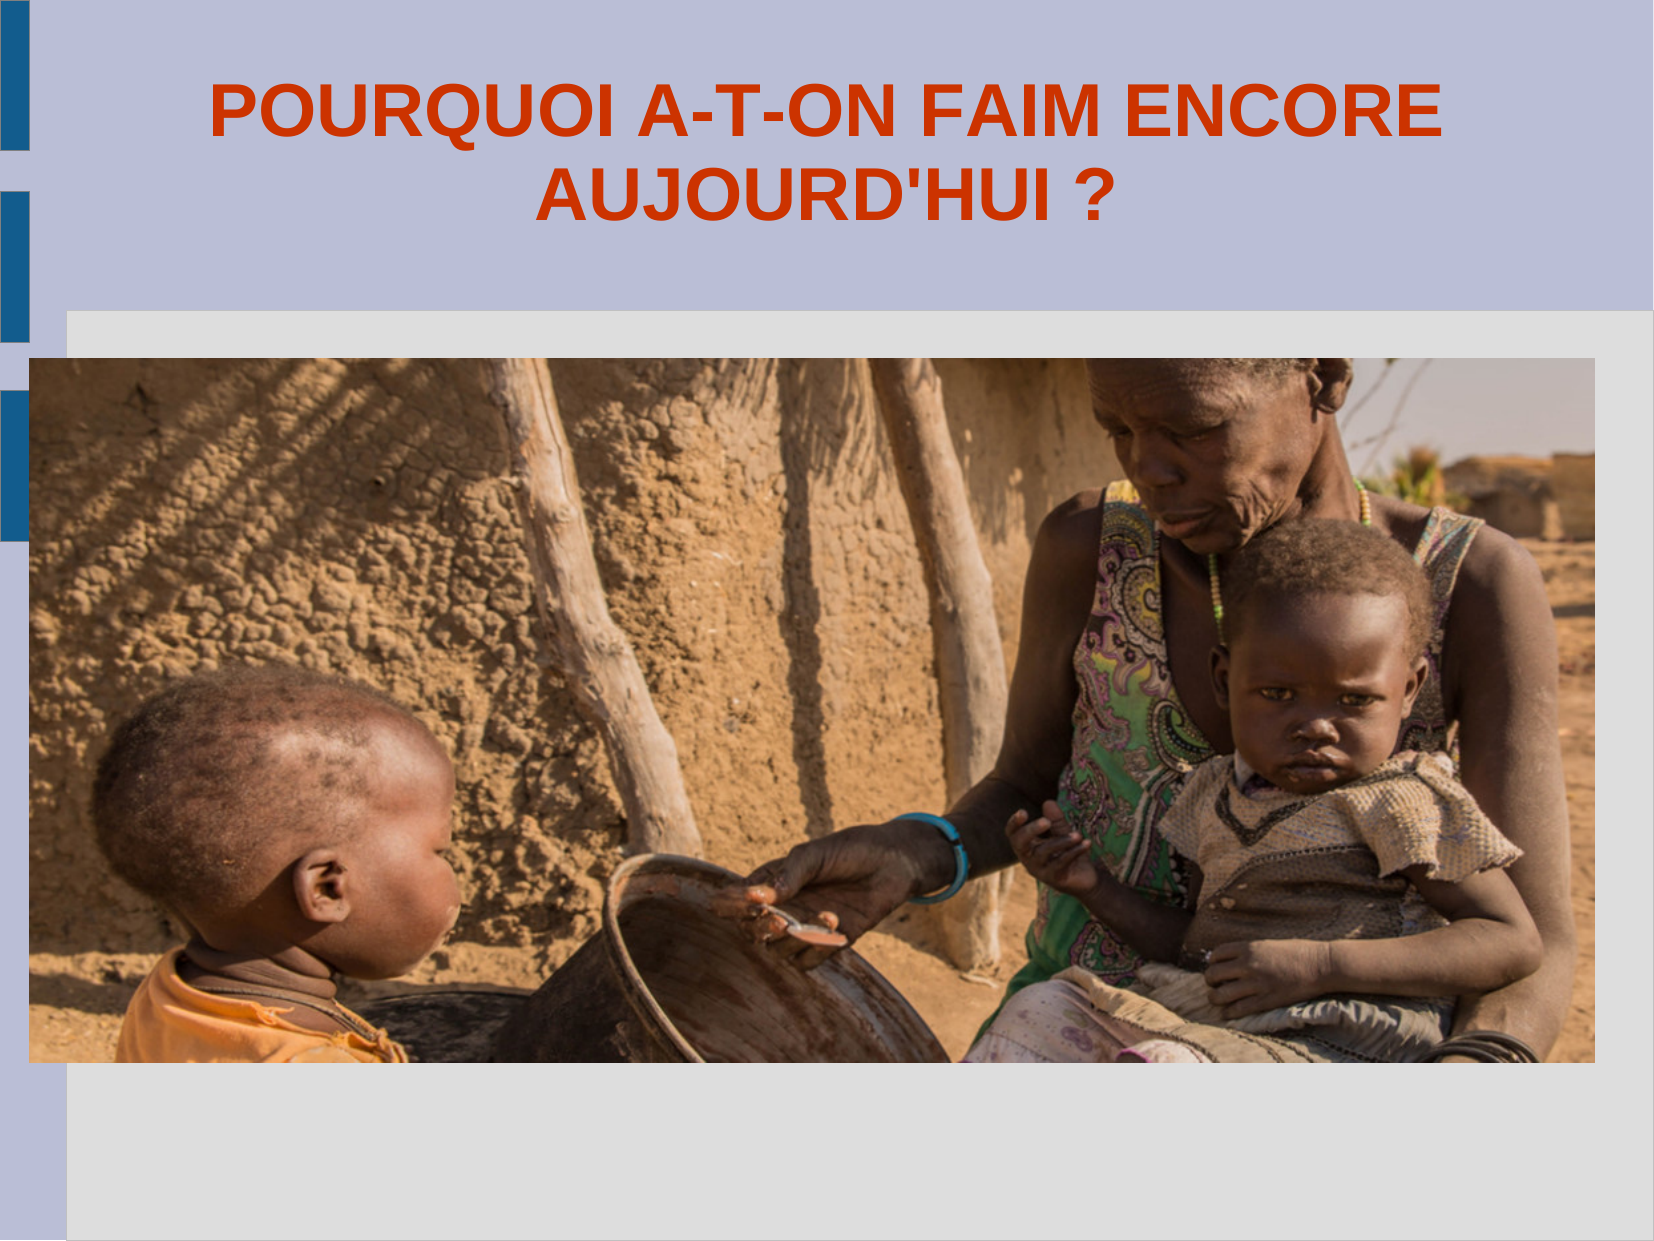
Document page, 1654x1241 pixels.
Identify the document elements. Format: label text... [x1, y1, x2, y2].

picture [29, 358, 1595, 1063]
title POURQUOI A-T-ON FAIM ENCORE AUJOURD'HUI ? [82, 49, 1571, 257]
